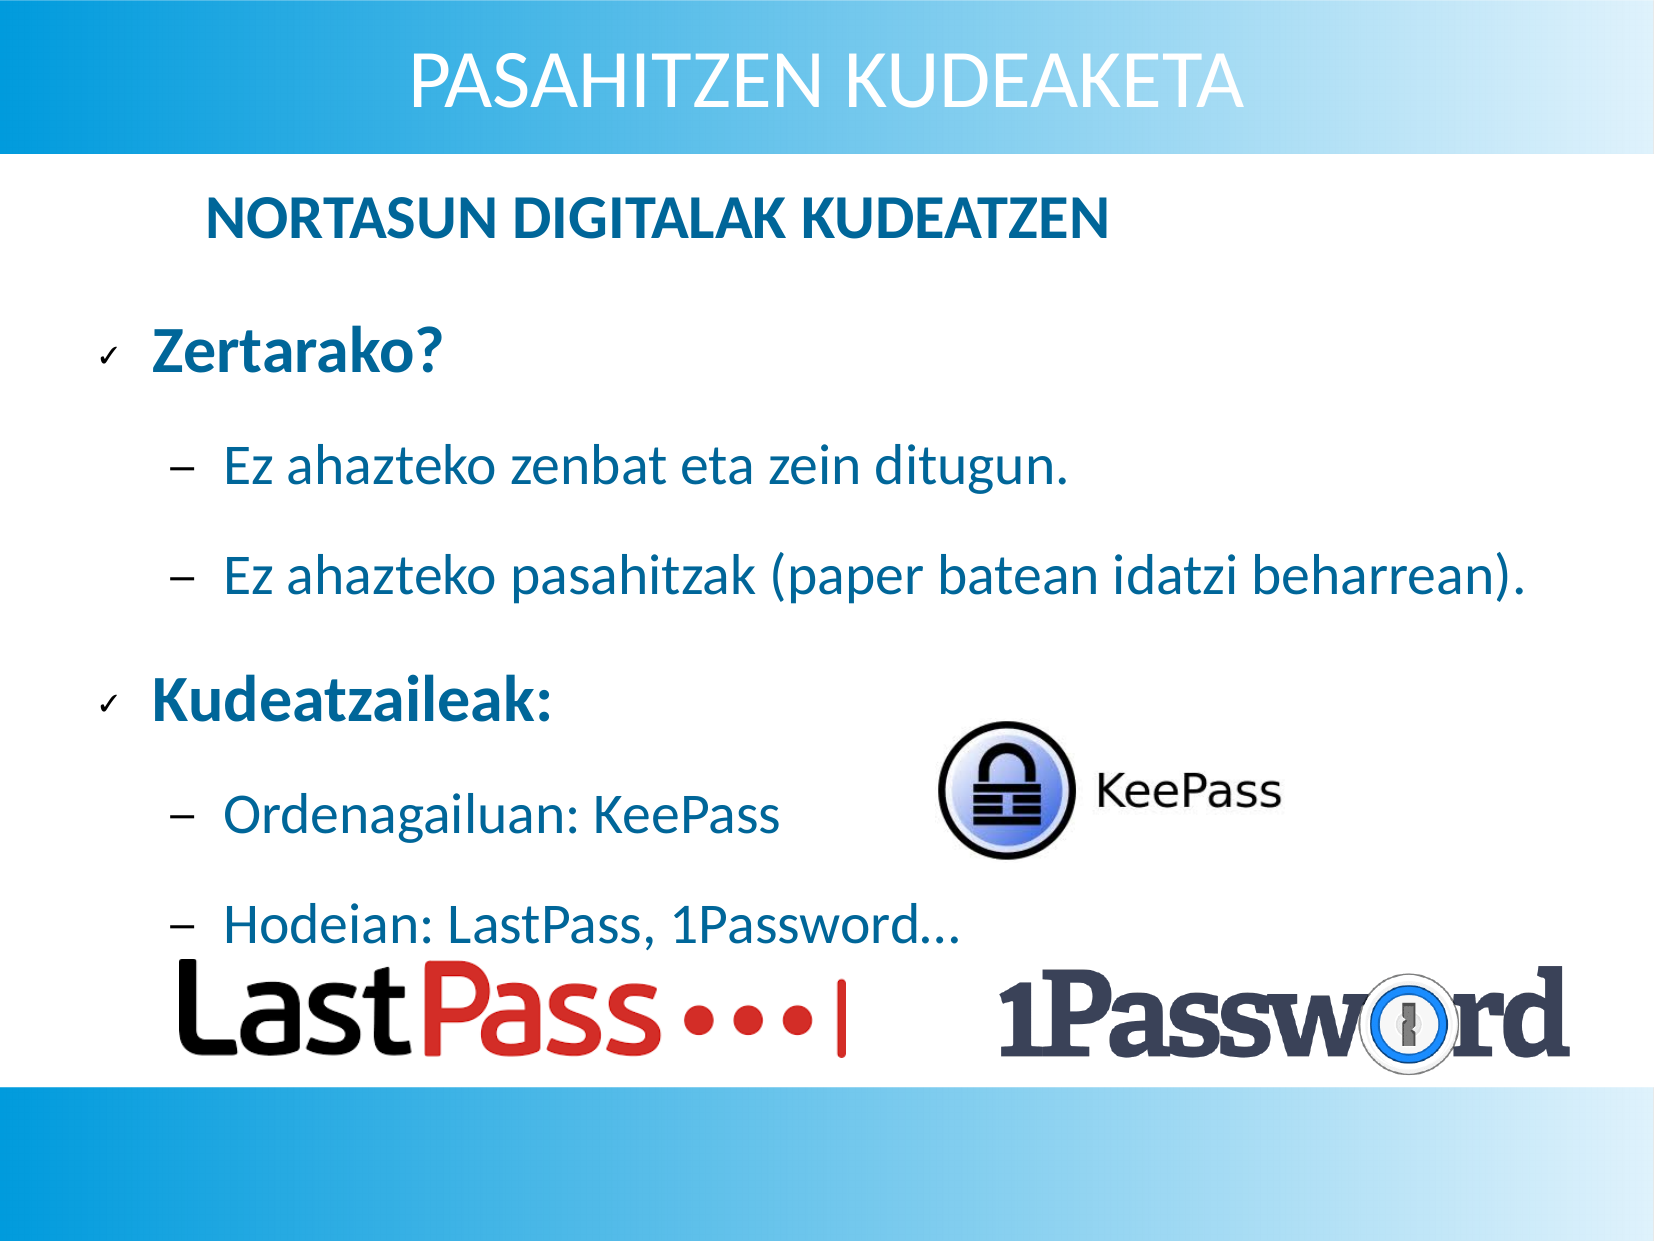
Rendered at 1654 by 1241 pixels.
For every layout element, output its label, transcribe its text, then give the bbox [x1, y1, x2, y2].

picture [0, 896, 1654, 1241]
picture [935, 718, 1287, 863]
picture [179, 959, 846, 1058]
picture [141, 0, 1654, 154]
list Zertarako? Ez ahazteko zenbat eta zein ditugun. Ez ahazteko pasahitzak (paper batean idatzi beharrean). Kudeatzaileak: Ordenagailuan: KeePass Hodeian: LastPass, 1Password… [82, 290, 1571, 960]
title PASAHITZEN KUDEAKETA [82, 38, 1571, 136]
text_box NORTASUN DIGITALAK KUDEATZEN [190, 184, 1441, 272]
